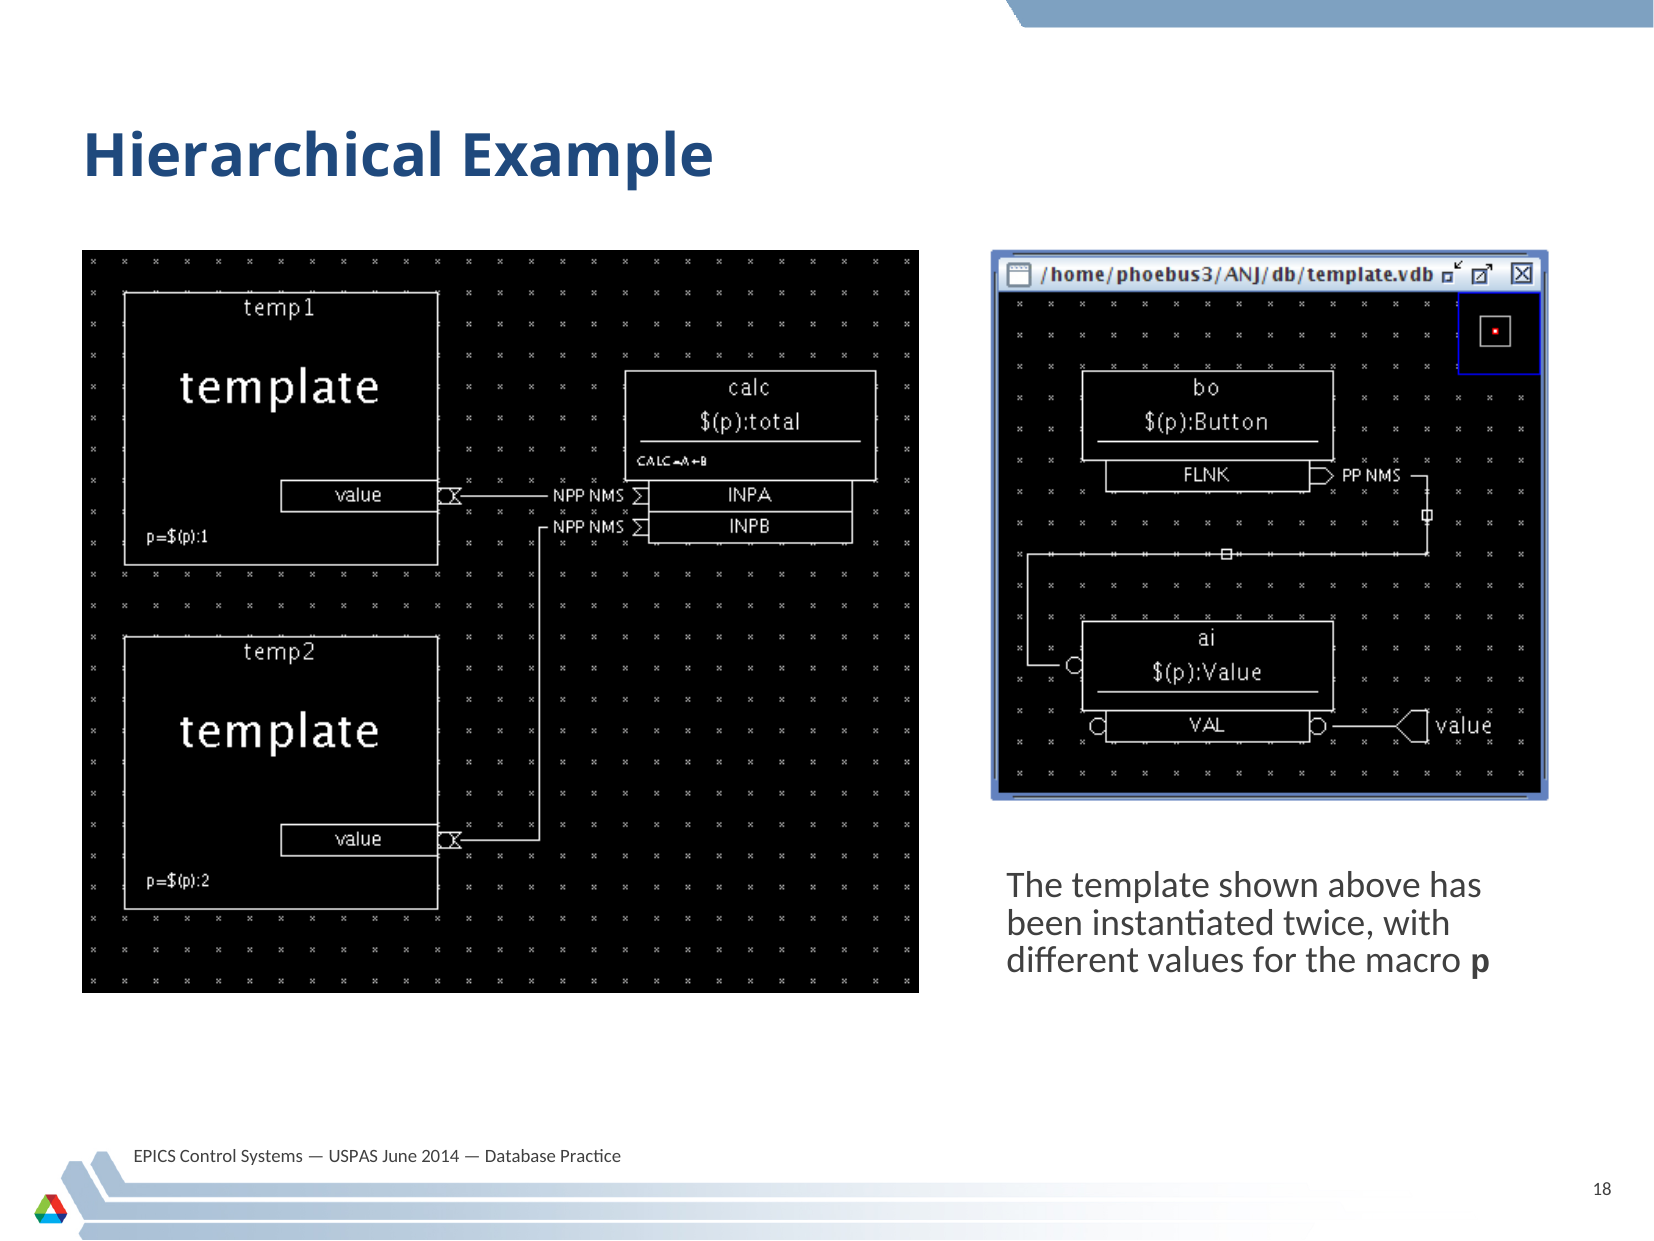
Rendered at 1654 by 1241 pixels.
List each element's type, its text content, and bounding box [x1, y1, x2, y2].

picture [988, 247, 1552, 804]
picture [82, 250, 919, 993]
title Hierarchical Example [82, 49, 1571, 257]
text_box The template shown above has been instantiated twice, with different values for the macro p [991, 861, 1543, 1014]
picture [0, 1143, 1654, 1240]
picture [0, 0, 1654, 29]
